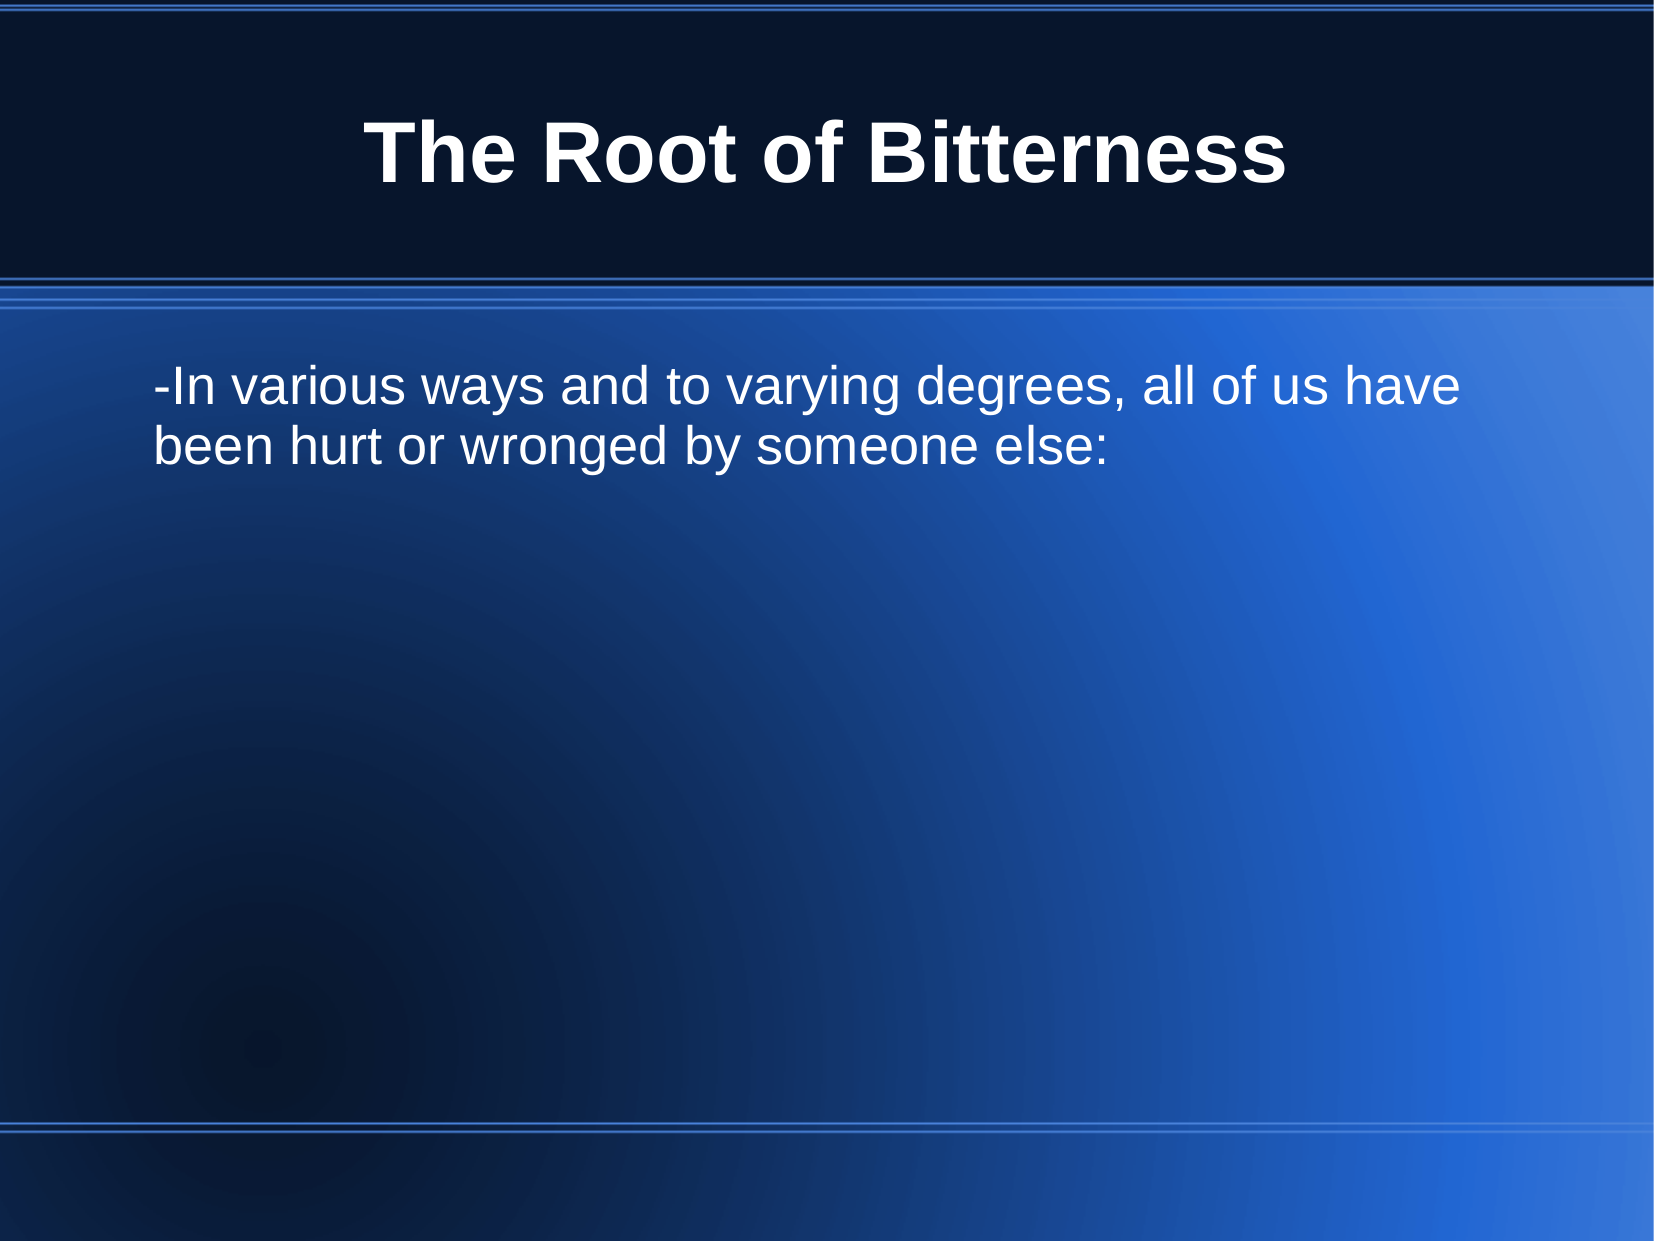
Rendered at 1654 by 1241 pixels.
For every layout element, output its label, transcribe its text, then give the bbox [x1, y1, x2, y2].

picture [0, 0, 1654, 1241]
list -In various ways and to varying degrees, all of us have been hurt or wronged by someone else: [82, 355, 1571, 1058]
title The Root of Bitterness [82, 49, 1571, 257]
